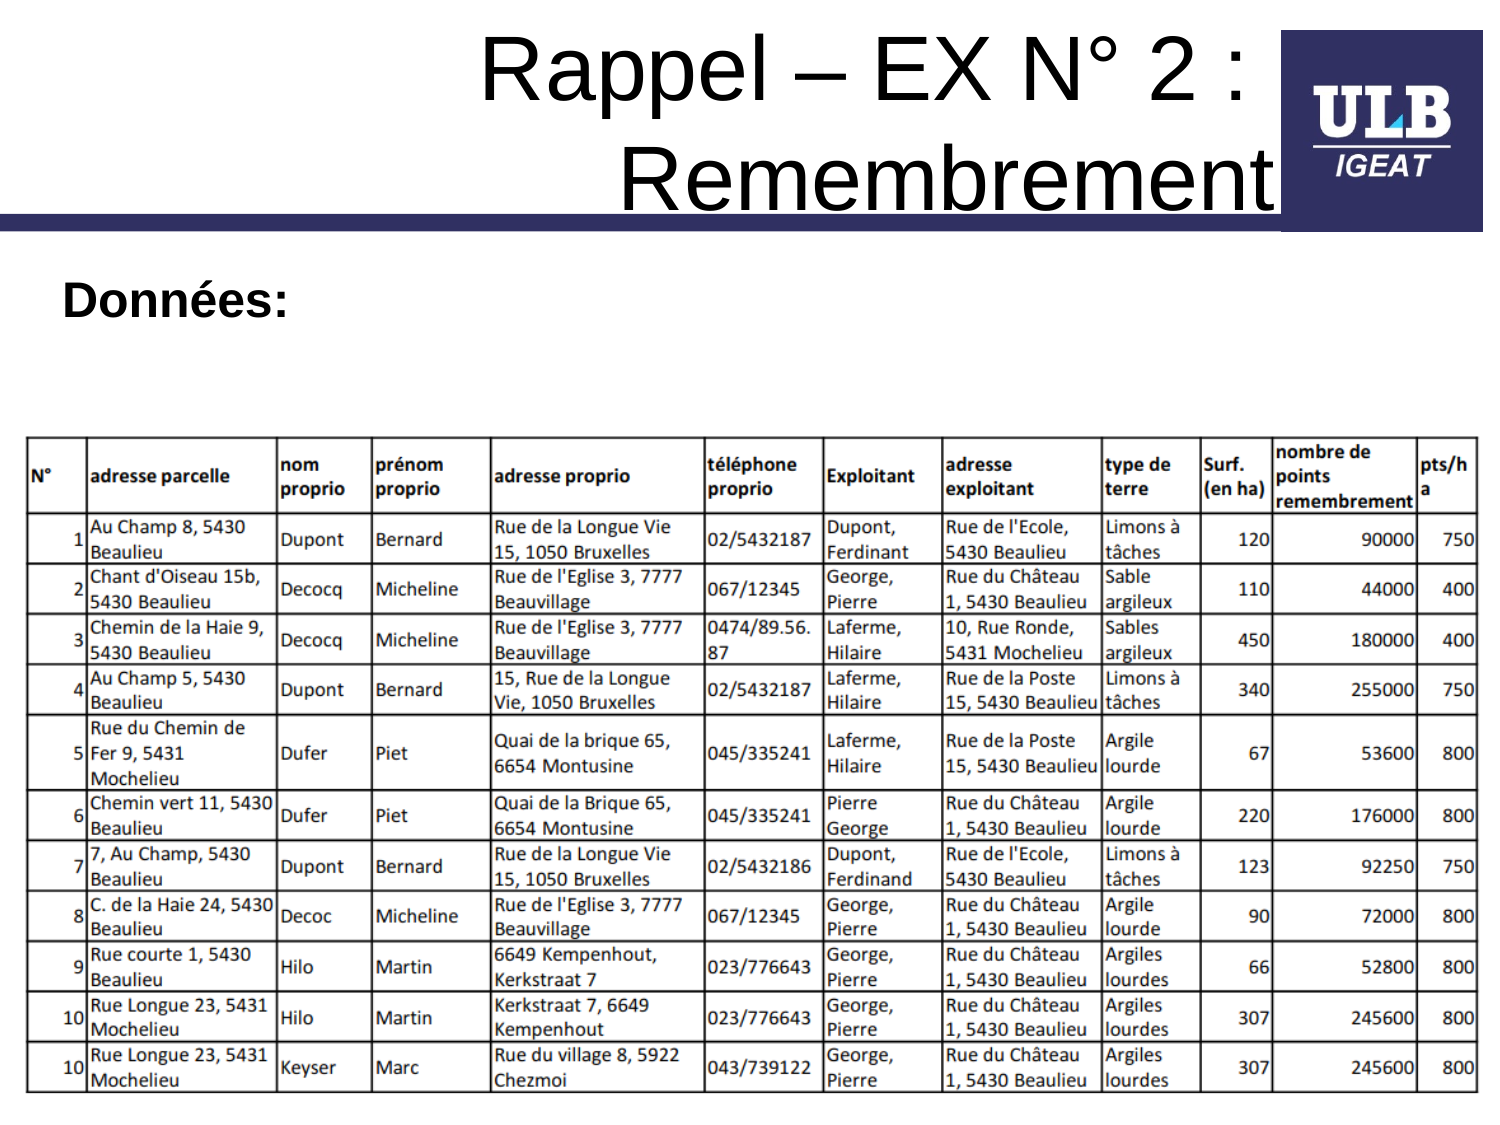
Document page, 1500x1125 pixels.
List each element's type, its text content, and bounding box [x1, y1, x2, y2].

text_box Rappel – EX N° 2 : Remembrement [11, 16, 1276, 222]
picture [1281, 30, 1483, 232]
picture [17, 429, 1483, 1097]
text_box Données: [47, 264, 374, 355]
